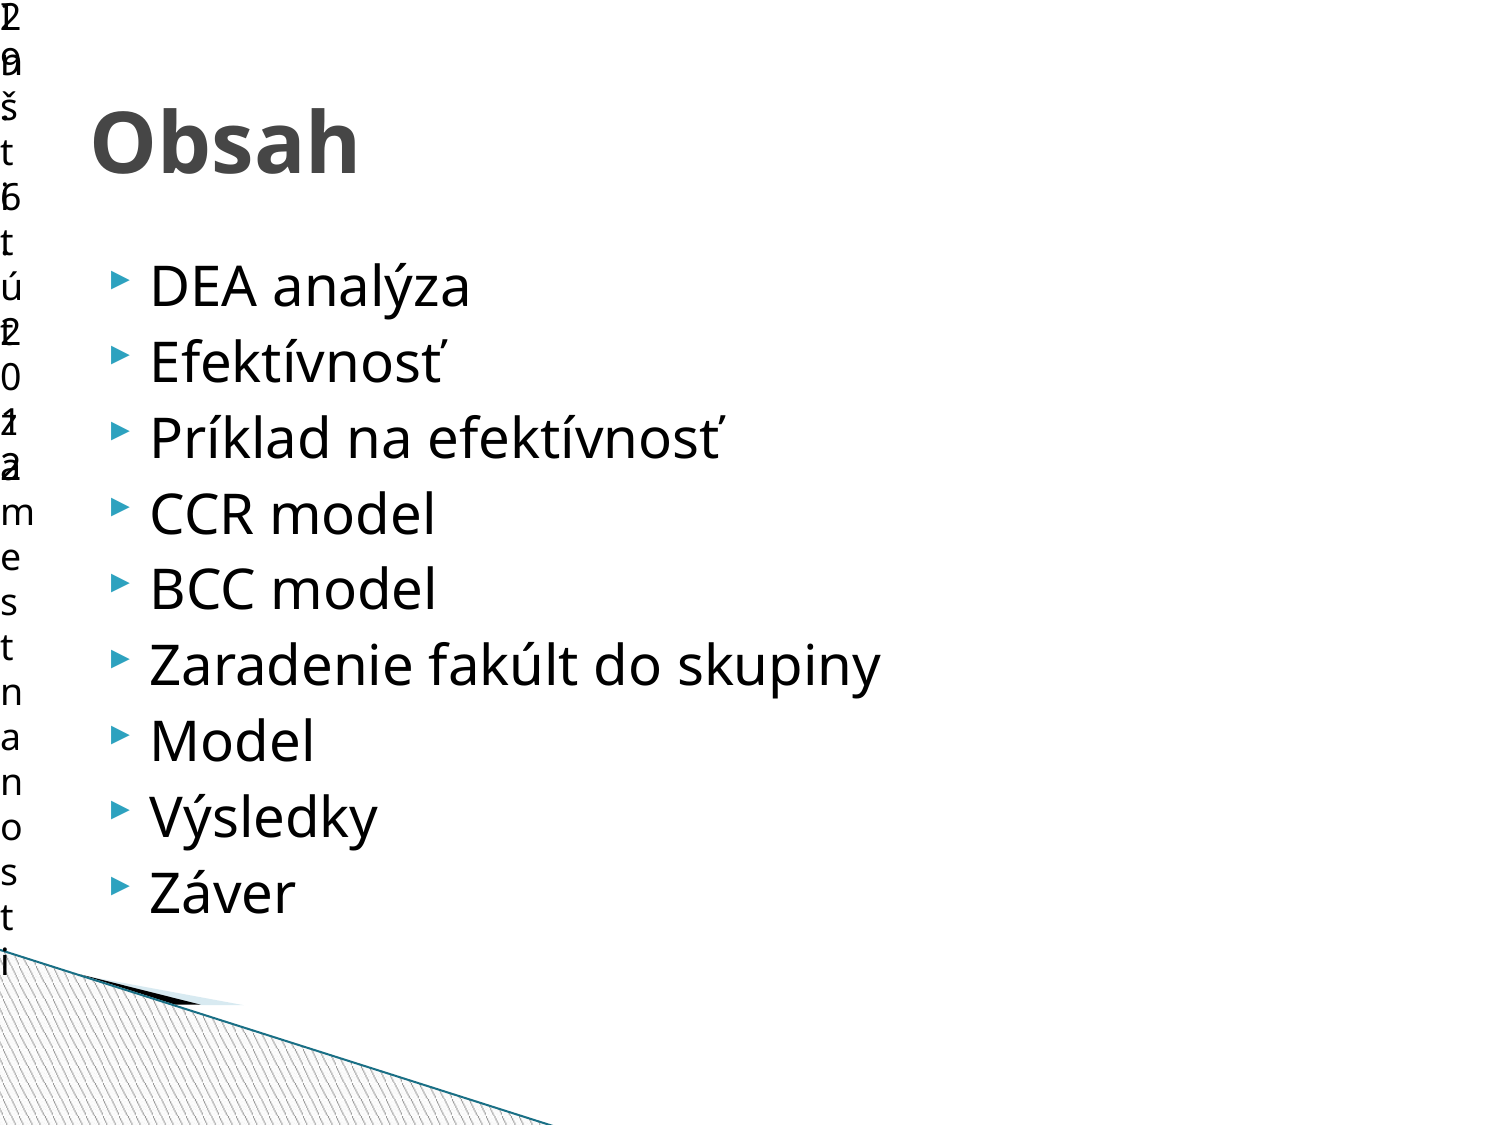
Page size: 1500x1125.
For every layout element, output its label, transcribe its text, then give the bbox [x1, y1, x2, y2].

title Obsah [75, 45, 1425, 233]
picture [0, 952, 543, 1125]
list DEA analýza Efektívnosť Príklad na efektívnosť CCR model BCC model Zaradenie fakúlt do skupiny Model Výsledky Záver [75, 243, 1425, 986]
